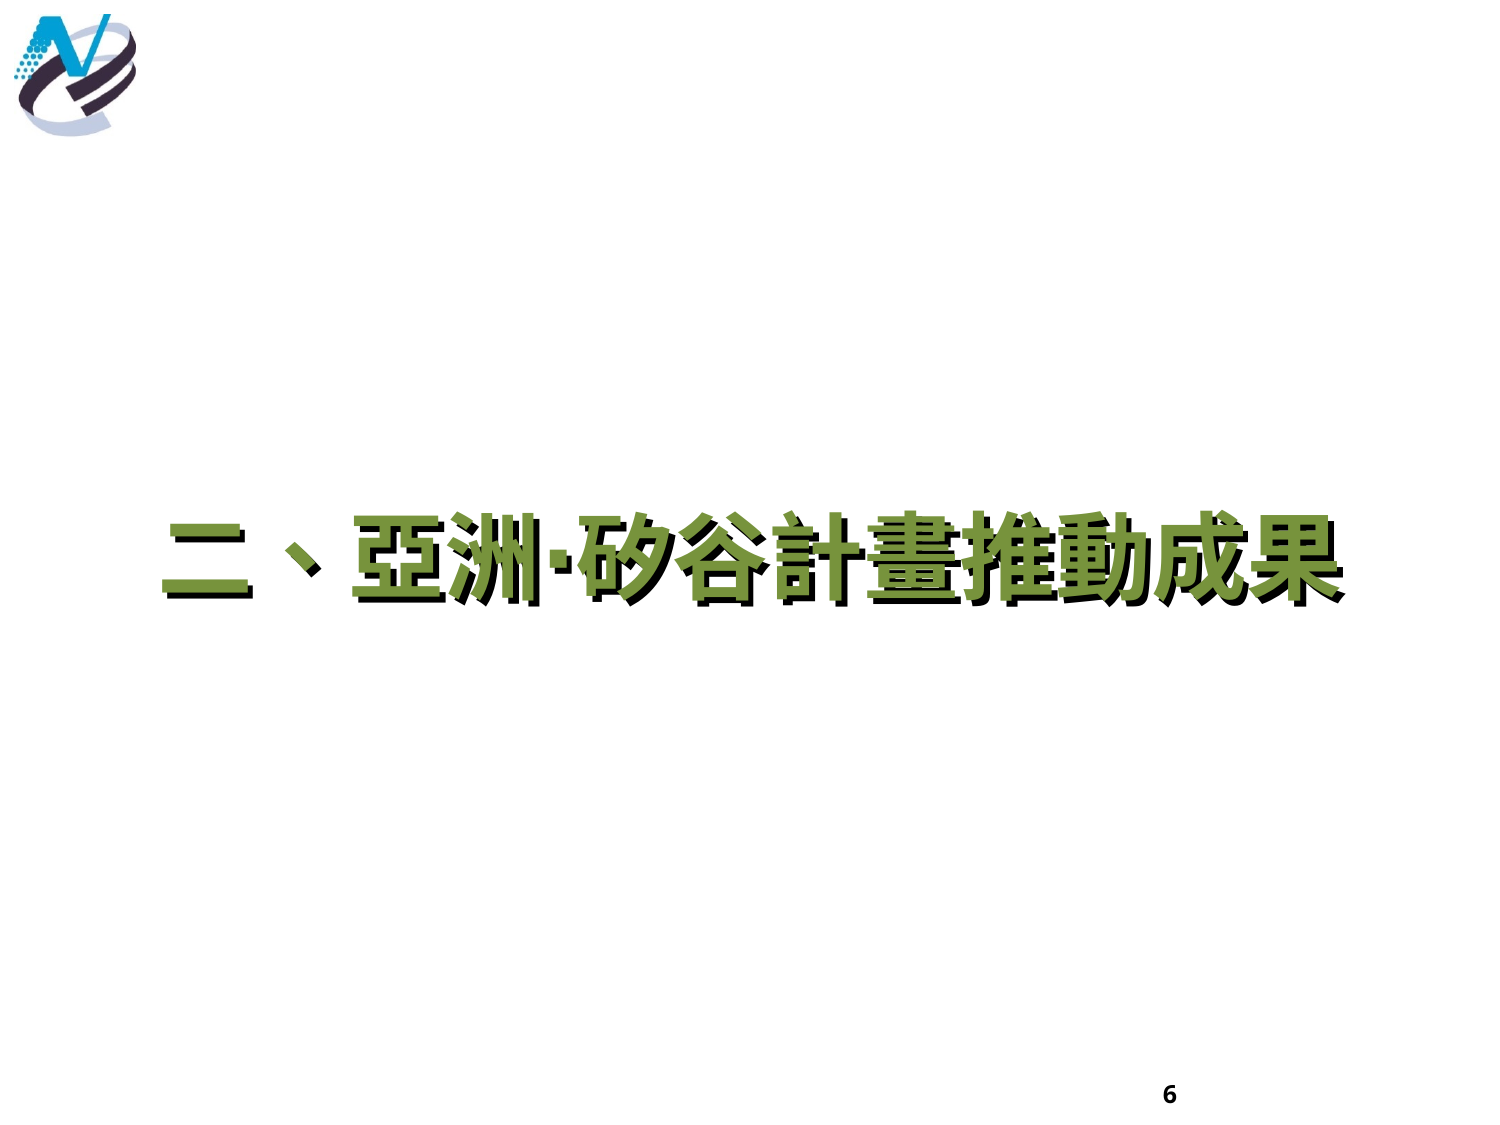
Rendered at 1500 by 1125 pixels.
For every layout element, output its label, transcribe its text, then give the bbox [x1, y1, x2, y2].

text_box 二、亞洲∙矽谷計畫推動成果 [0, 490, 1500, 620]
text_box 6 [1147, 1065, 1498, 1125]
